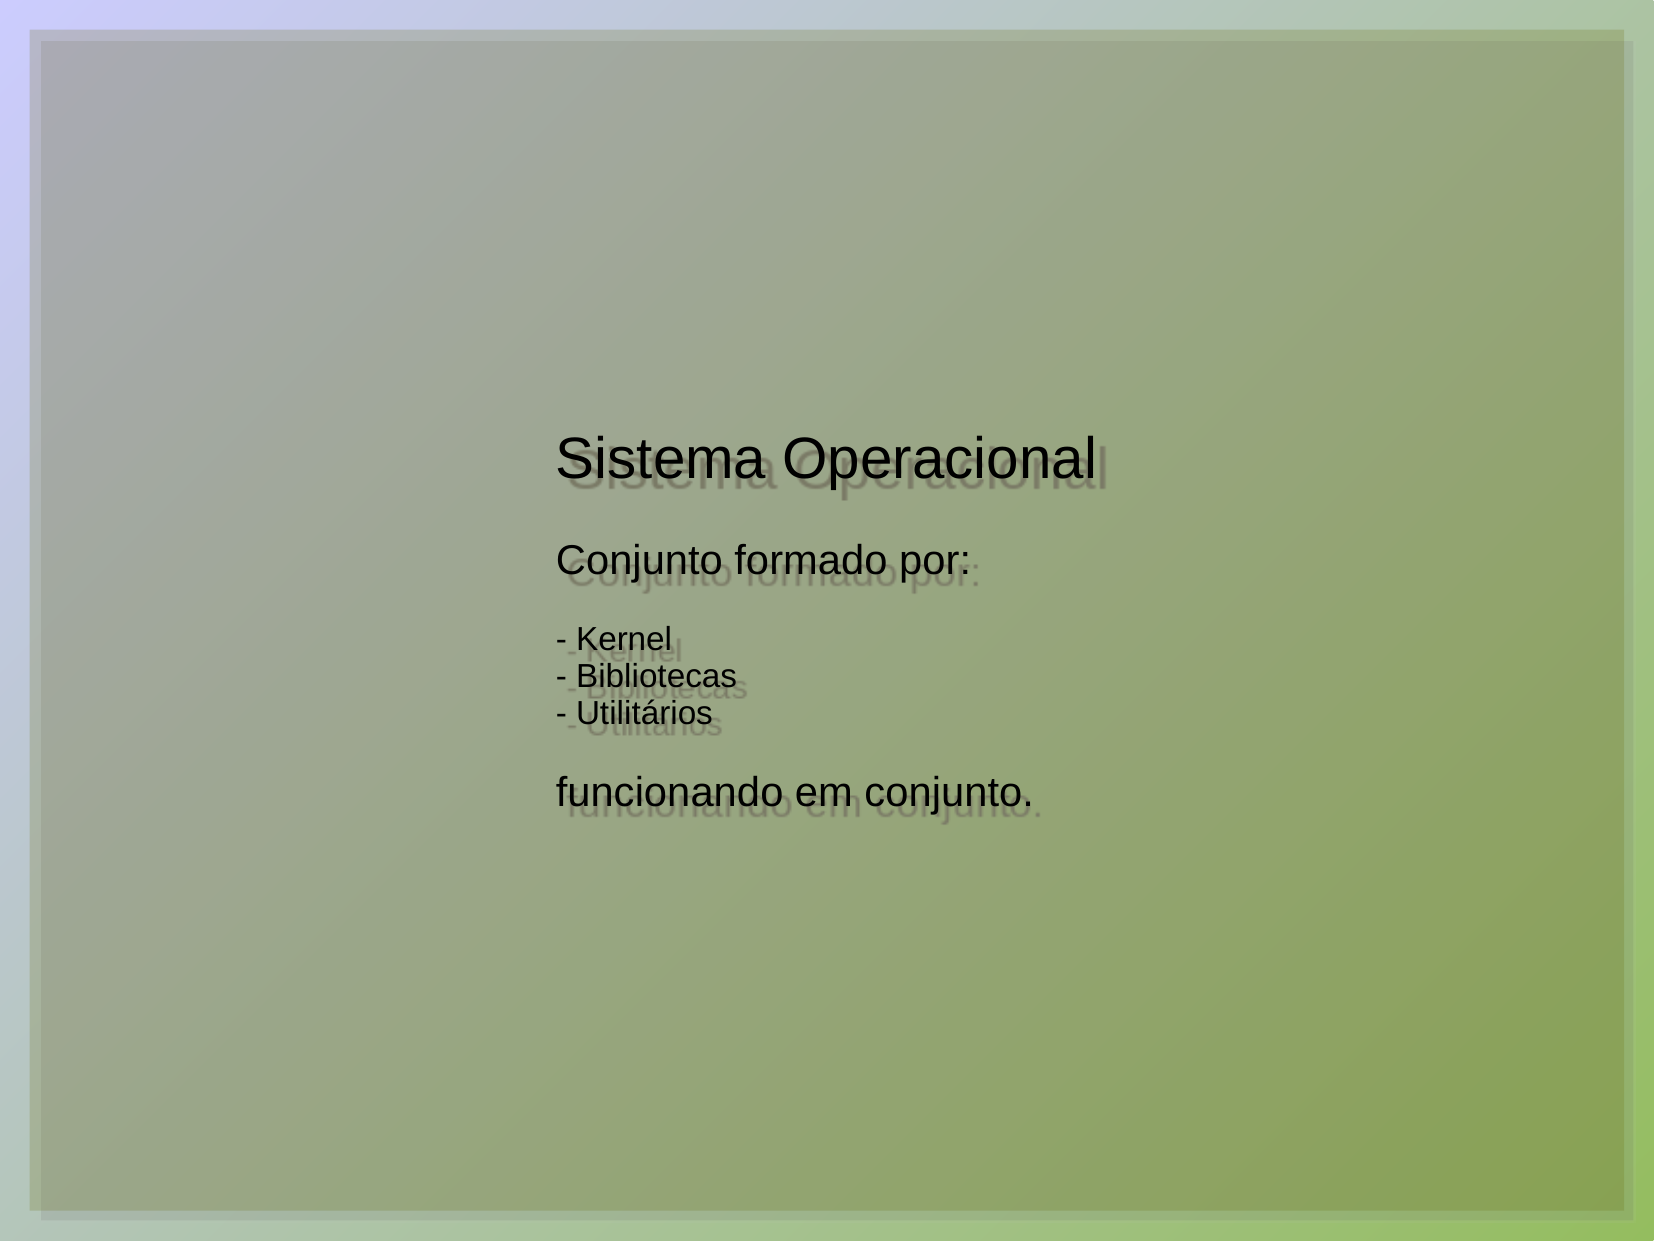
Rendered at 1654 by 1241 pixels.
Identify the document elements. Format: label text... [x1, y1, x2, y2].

text_box Sistema Operacional Conjunto formado por: - Kernel - Bibliotecas - Utilitários funcionando em conjunto. [29, 29, 1625, 1211]
